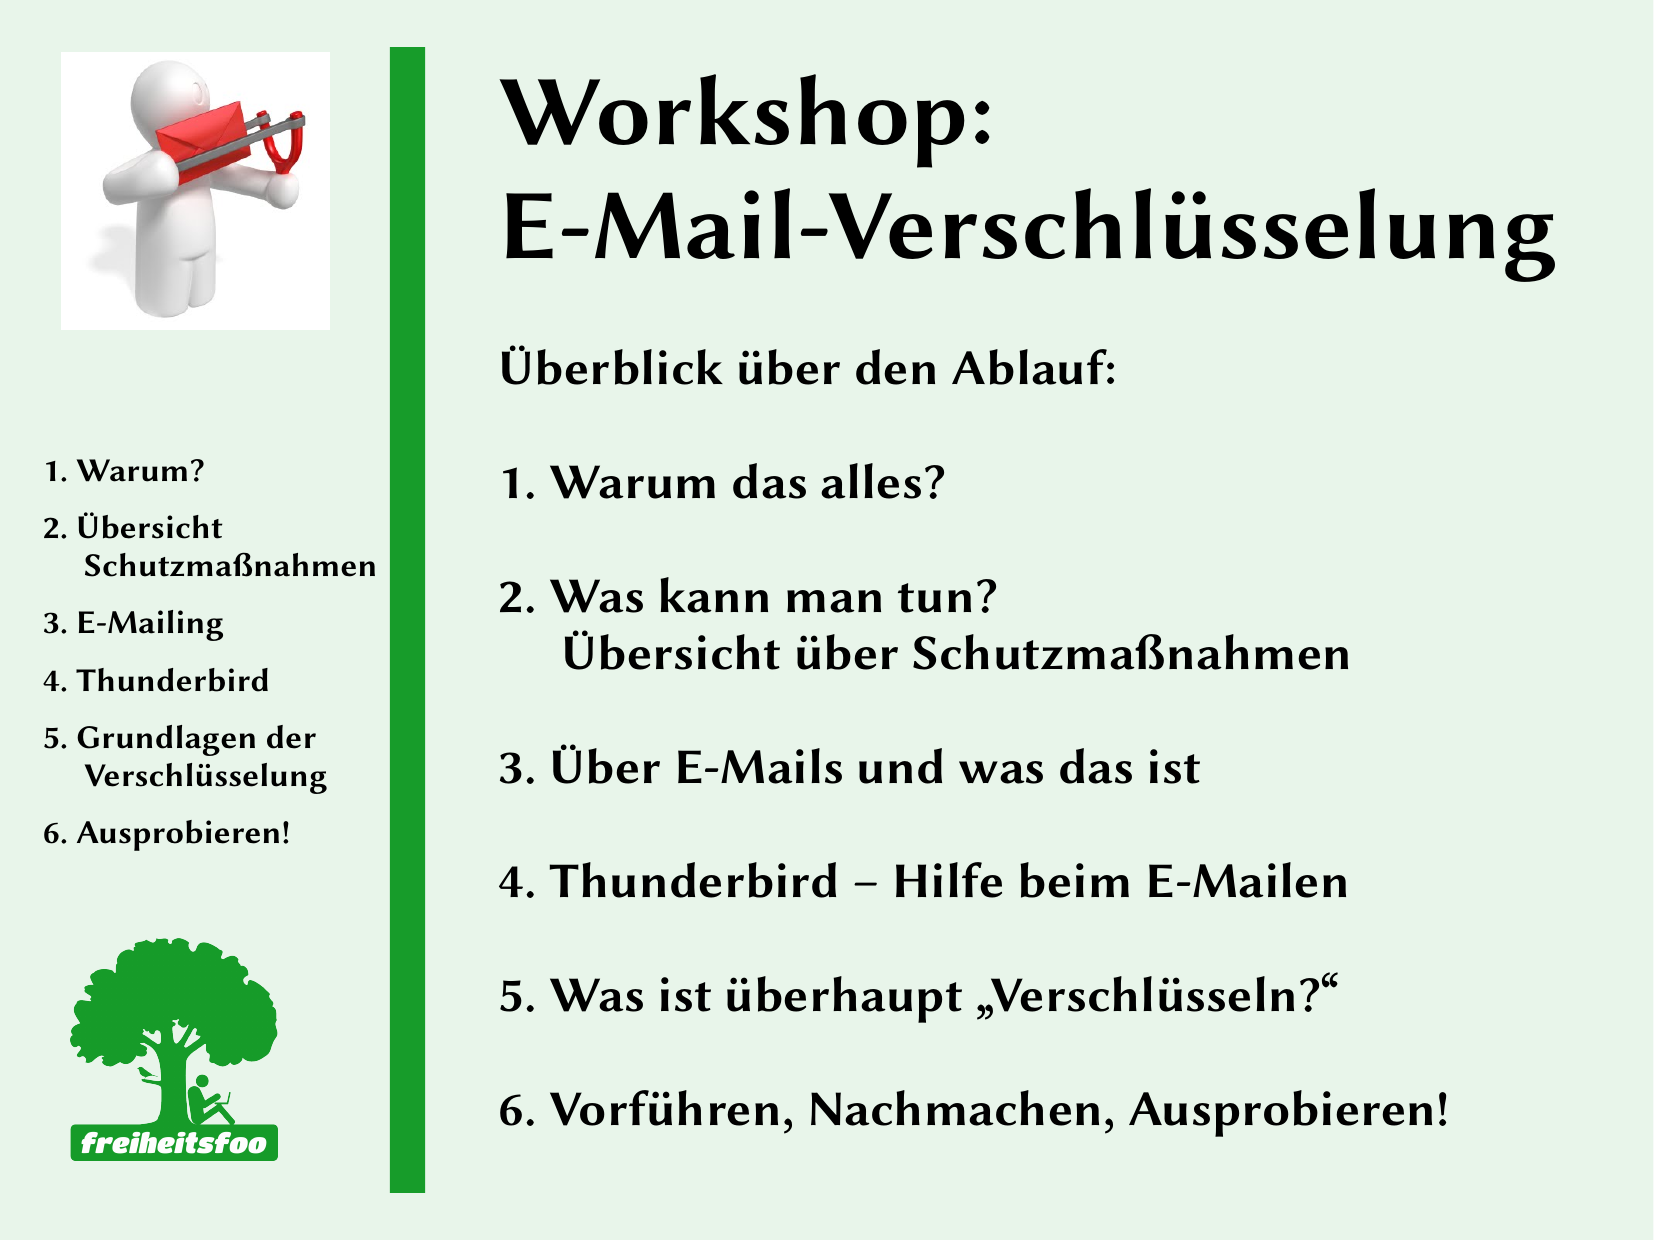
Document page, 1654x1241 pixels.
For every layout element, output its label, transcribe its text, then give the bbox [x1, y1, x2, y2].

text_box Workshop: E-Mail-Verschlüsselung Überblick über den Ablauf: 1. Warum das alles? 2. Was kann man tun? Übersicht über Schutzmaßnahmen 3. Über E-Mails und was das ist 4. Thunderbird – Hilfe beim E-Mailen 5. Was ist überhaupt „Verschlüsseln?“ 6. Vorführen, Nachmachen, Ausprobieren! [484, 47, 1607, 1145]
picture [61, 52, 330, 330]
text_box [389, 47, 426, 1193]
picture [70, 938, 278, 1162]
text_box 1. Warum? 2. Übersicht Schutzmaßnahmen 3. E-Mailing 4. Thunderbird 5. Grundlagen der Verschlüsselung 6. Ausprobieren! [28, 444, 395, 859]
